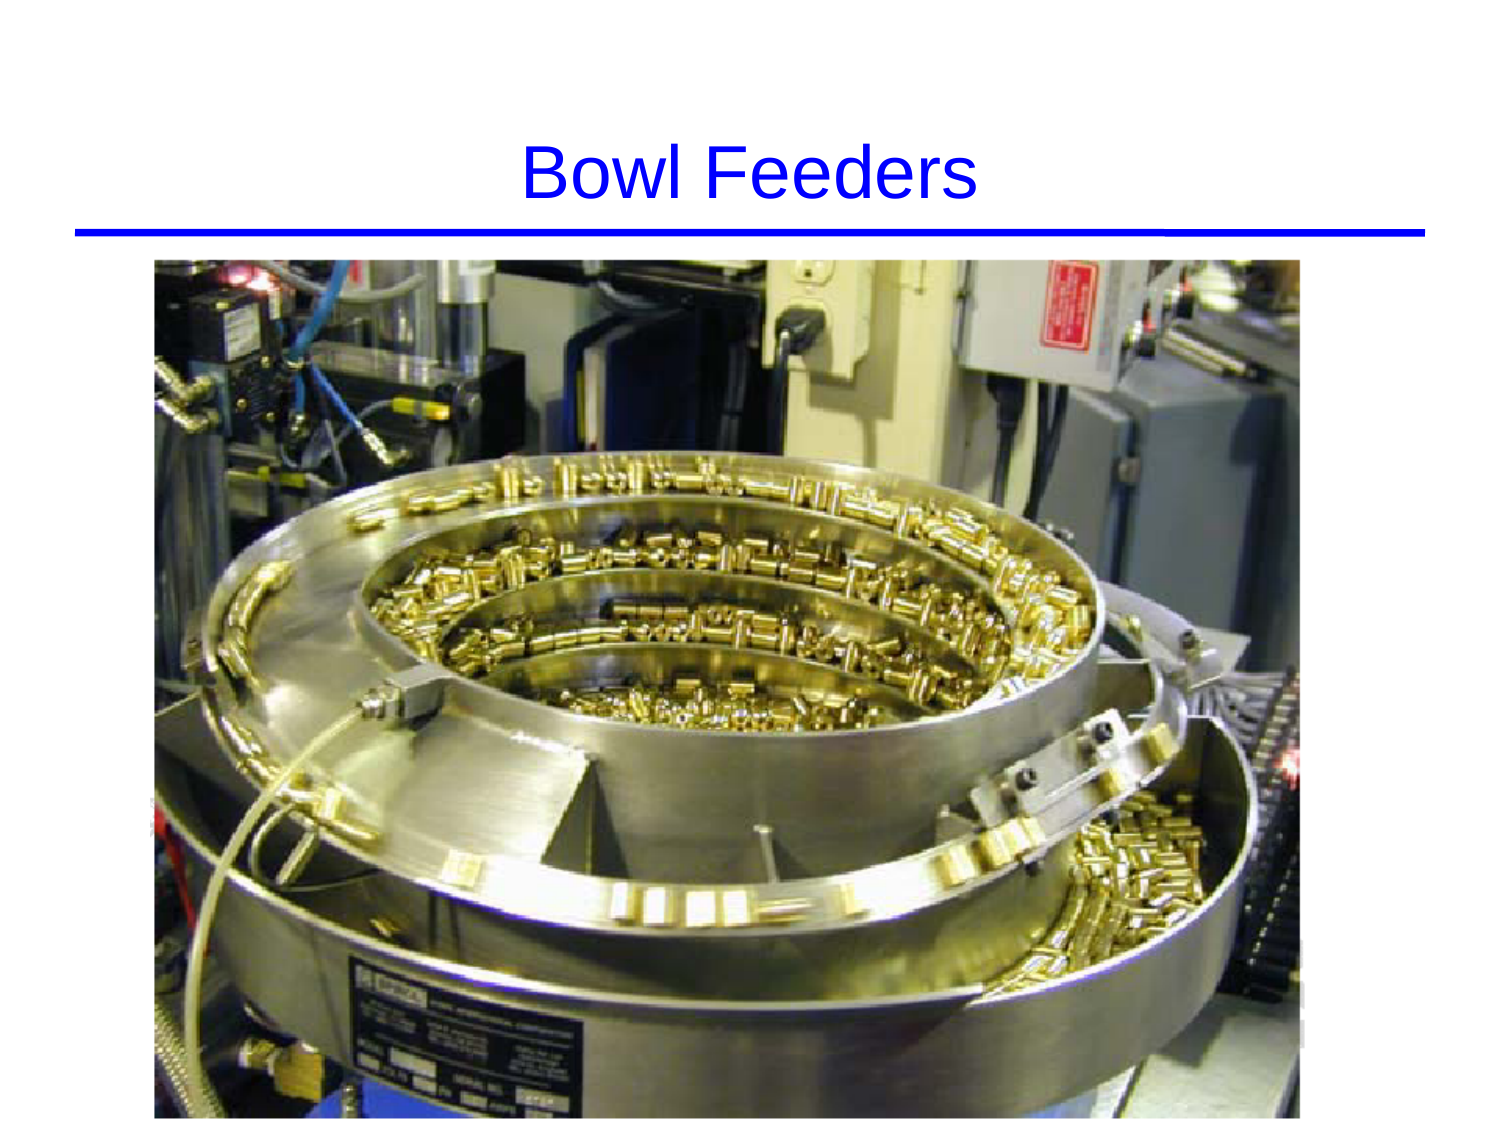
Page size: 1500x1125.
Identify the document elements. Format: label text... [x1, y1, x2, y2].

title Bowl Feeders [112, 99, 1388, 238]
picture [150, 254, 1308, 1125]
